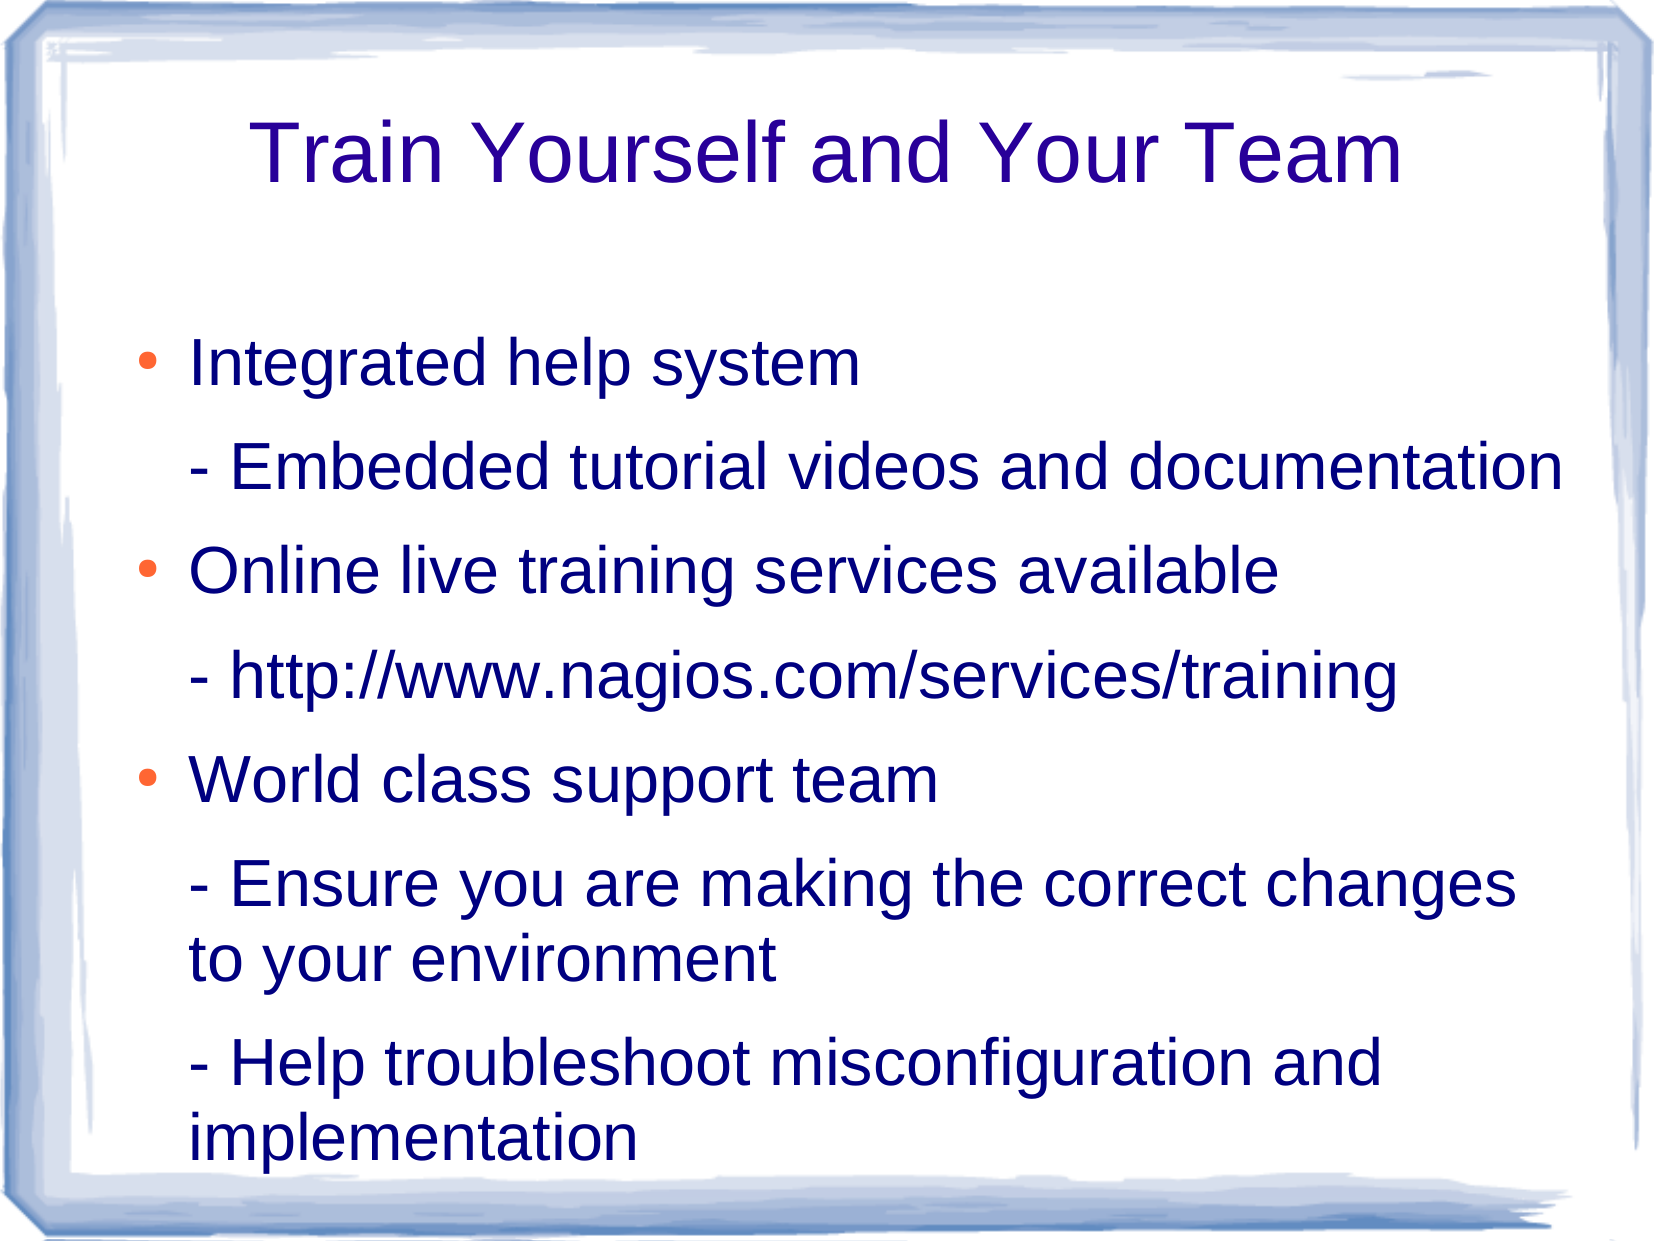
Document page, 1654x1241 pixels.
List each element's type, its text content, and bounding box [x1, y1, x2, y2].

title Train Yourself and Your Team [82, 49, 1571, 257]
picture [0, 0, 1654, 1241]
list Integrated help system - Embedded tutorial videos and documentation Online live training services available - http://www.nagios.com/services/training World class support team - Ensure you are making the correct changes to your environment - Help troubleshoot misconfiguration and implementation [118, 324, 1571, 1175]
